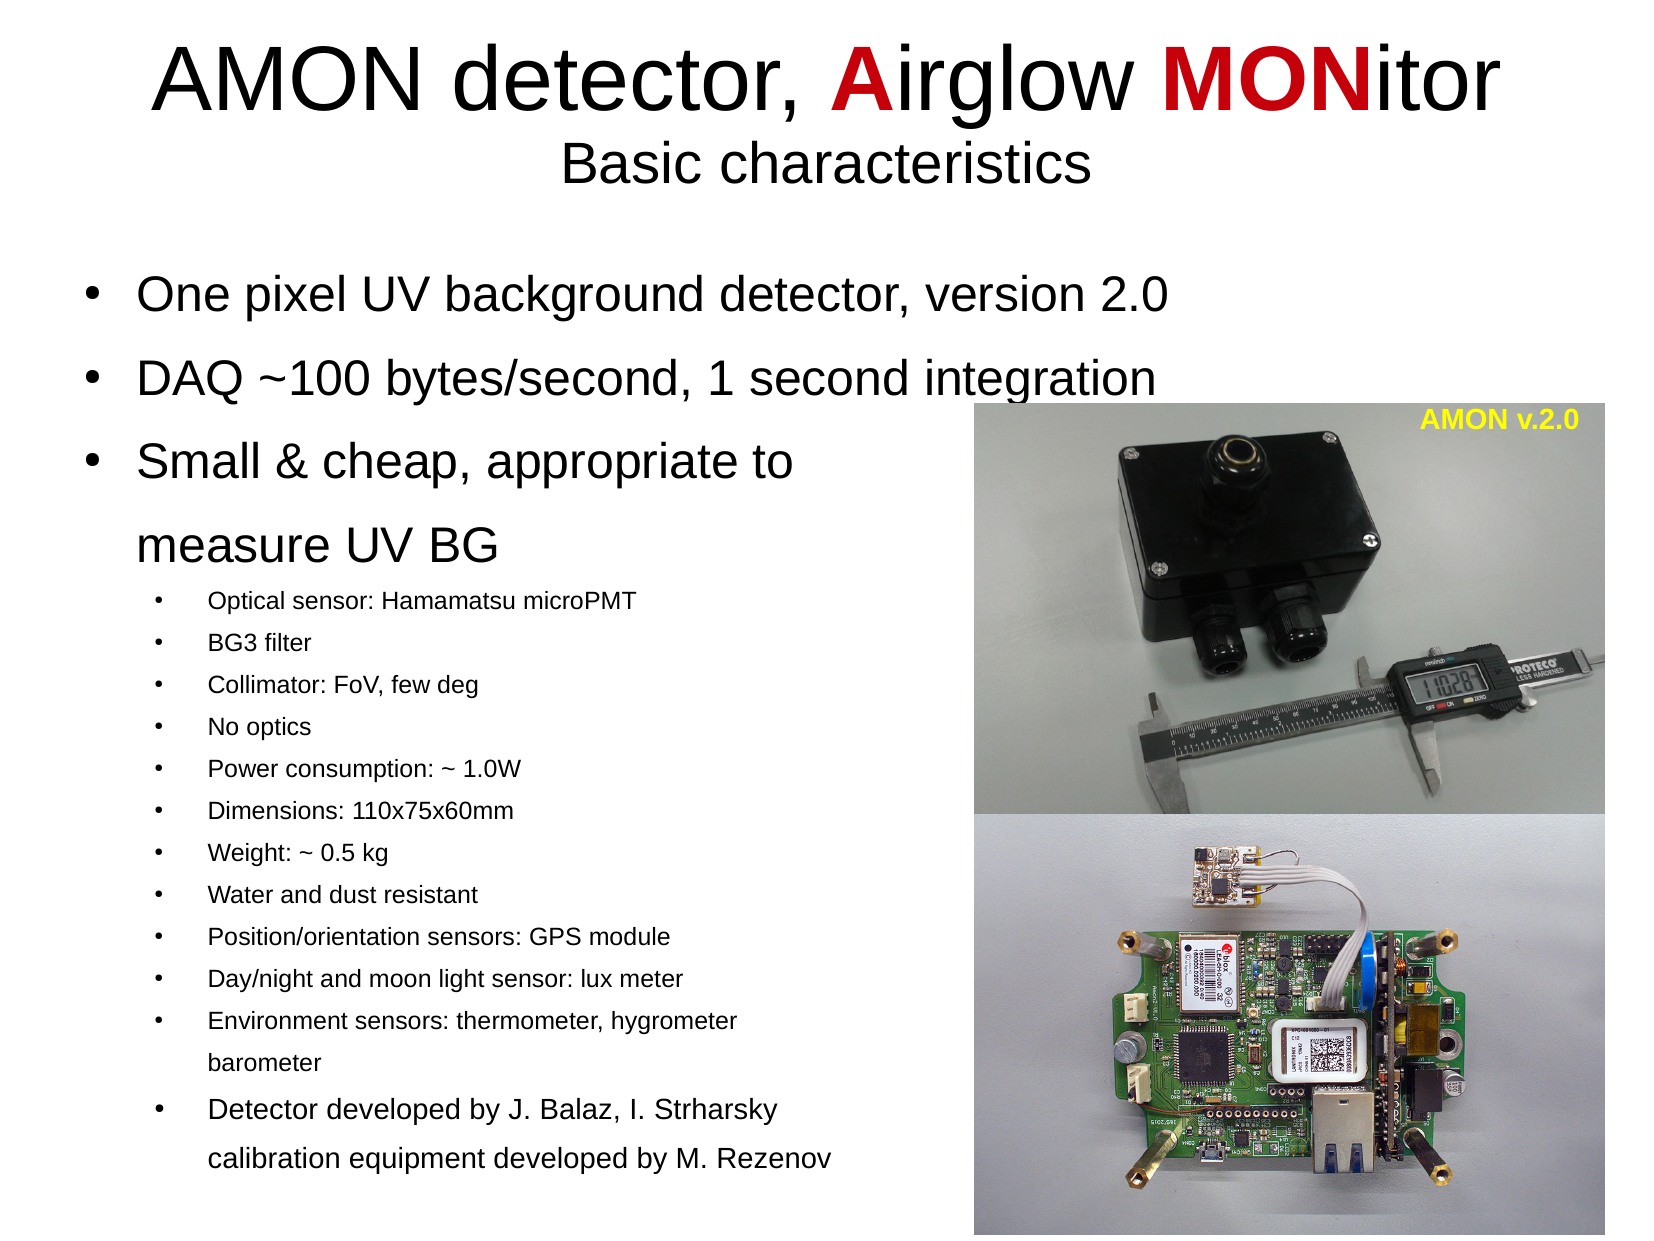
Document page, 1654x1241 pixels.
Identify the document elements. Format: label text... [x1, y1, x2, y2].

title AMON detector, Airglow MONitor Basic characteristics [82, 8, 1571, 216]
text_box AMON v.2.0 [1404, 395, 1598, 444]
picture [974, 403, 1605, 1235]
text_box One pixel UV background detector, version 2.0 DAQ ~100 bytes/second, 1 second integration Small & cheap, appropriate to measure UV BG Optical sensor: Hamamatsu microPMT BG3 filter Collimator: FoV, few deg No optics Power consumption: ~ 1.0W Dimensions: 110x75x60mm Weight: ~ 0.5 kg Water and dust resistant Position/orientation sensors: GPS module Day/night and moon light sensor: lux meter Environment sensors: thermometer, hygrometer barometer Detector developed by J. Balaz, I. Strharsky calibration equipment developed by M. Rezenov [51, 231, 1529, 1182]
